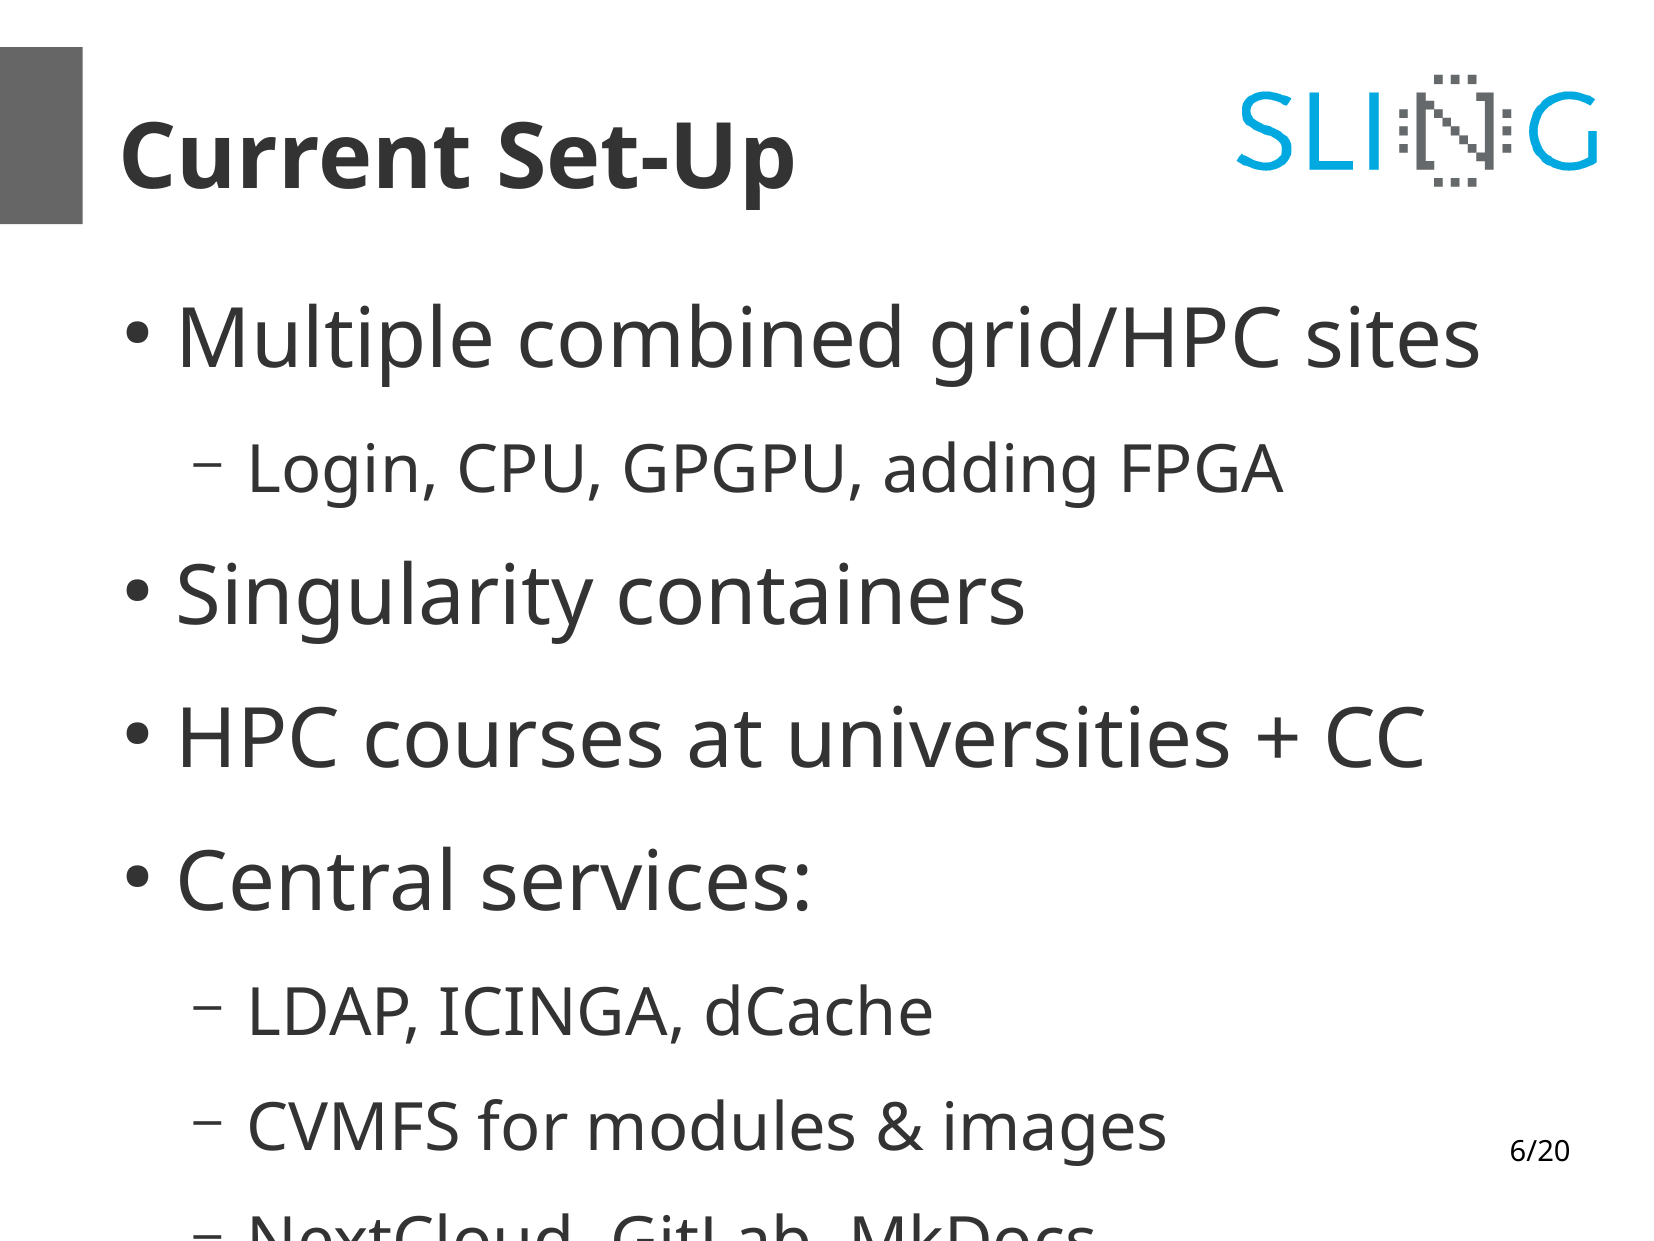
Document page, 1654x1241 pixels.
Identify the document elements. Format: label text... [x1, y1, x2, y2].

title Current Set-Up [118, 49, 1571, 257]
list Multiple combined grid/HPC sites Login, CPU, GPGPU, adding FPGA Singularity containers HPC courses at universities + CC Central services: LDAP, ICINGA, dCache CVMFS for modules & images NextCloud, GitLab, MkDocs [105, 278, 1610, 998]
picture [1185, 14, 1648, 247]
